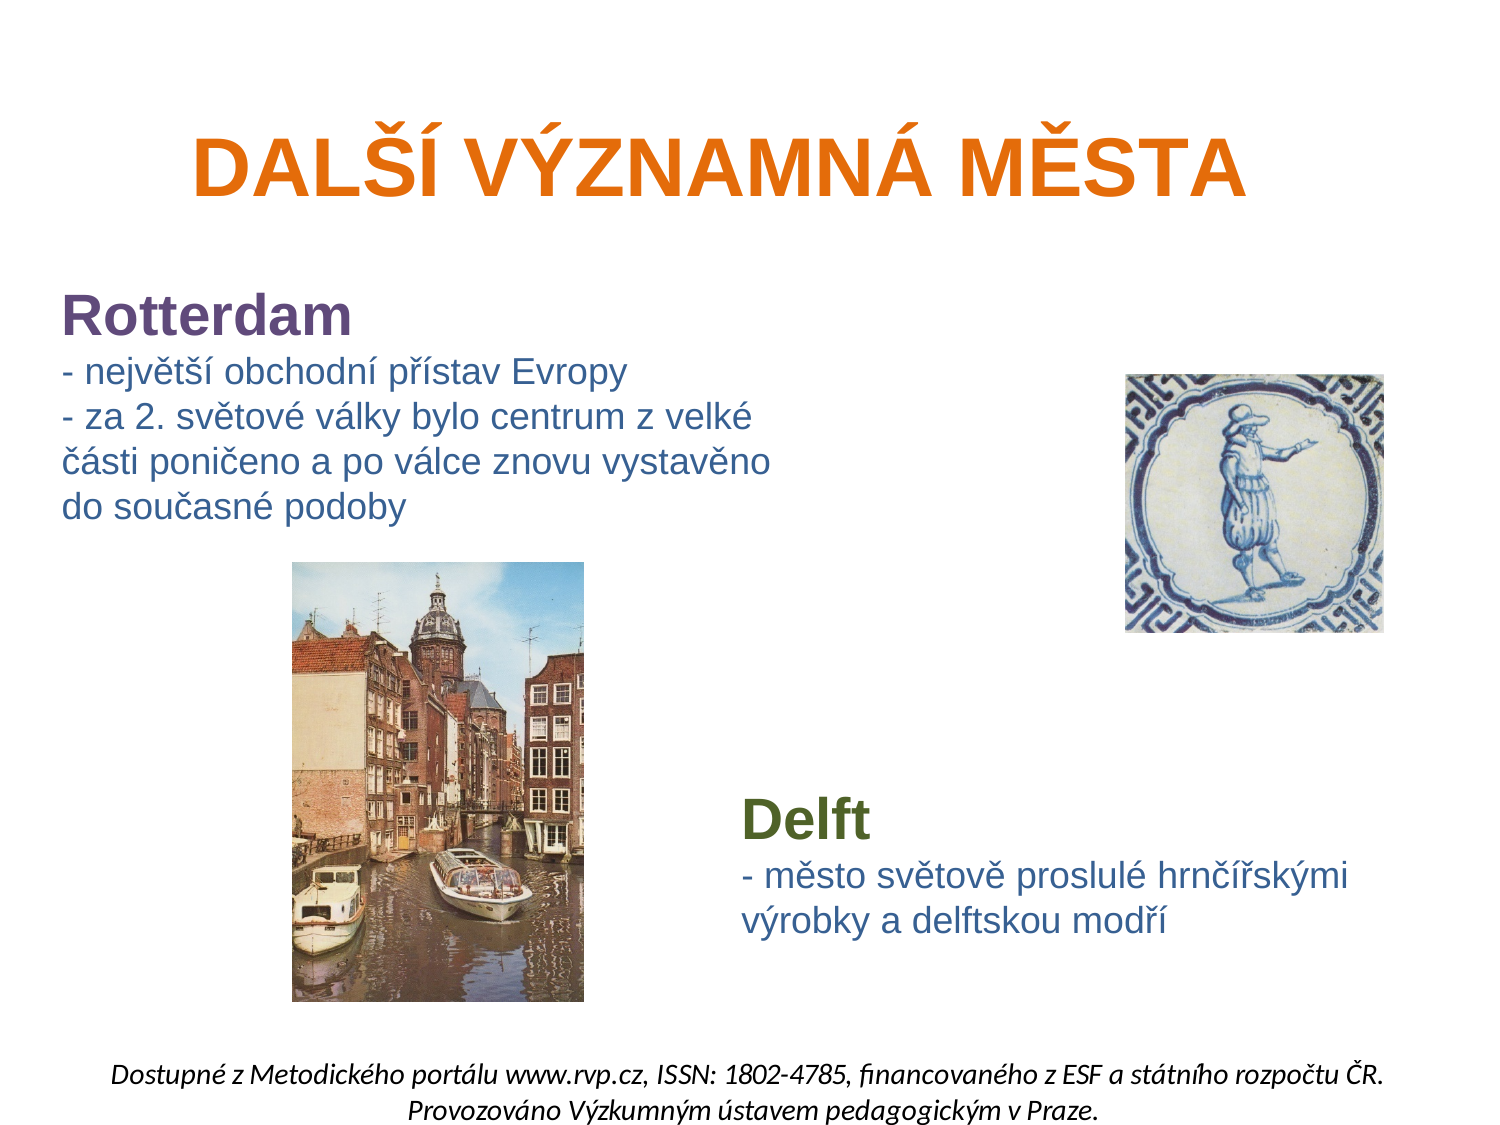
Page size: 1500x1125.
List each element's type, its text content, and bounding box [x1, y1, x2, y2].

picture [112, 1060, 1385, 1125]
picture [292, 562, 584, 1002]
text_box DALŠÍ VÝZNAMNÁ MĚSTA [176, 105, 1265, 221]
text_box Delft - město světově proslulé hrnčířskými výrobky a delftskou modří [726, 773, 1477, 949]
text_box Rotterdam - největší obchodní přístav Evropy - za 2. světové války bylo centrum z velké části poničeno a po válce znovu vystavěno do současné podoby [46, 269, 797, 535]
picture [1125, 374, 1384, 633]
